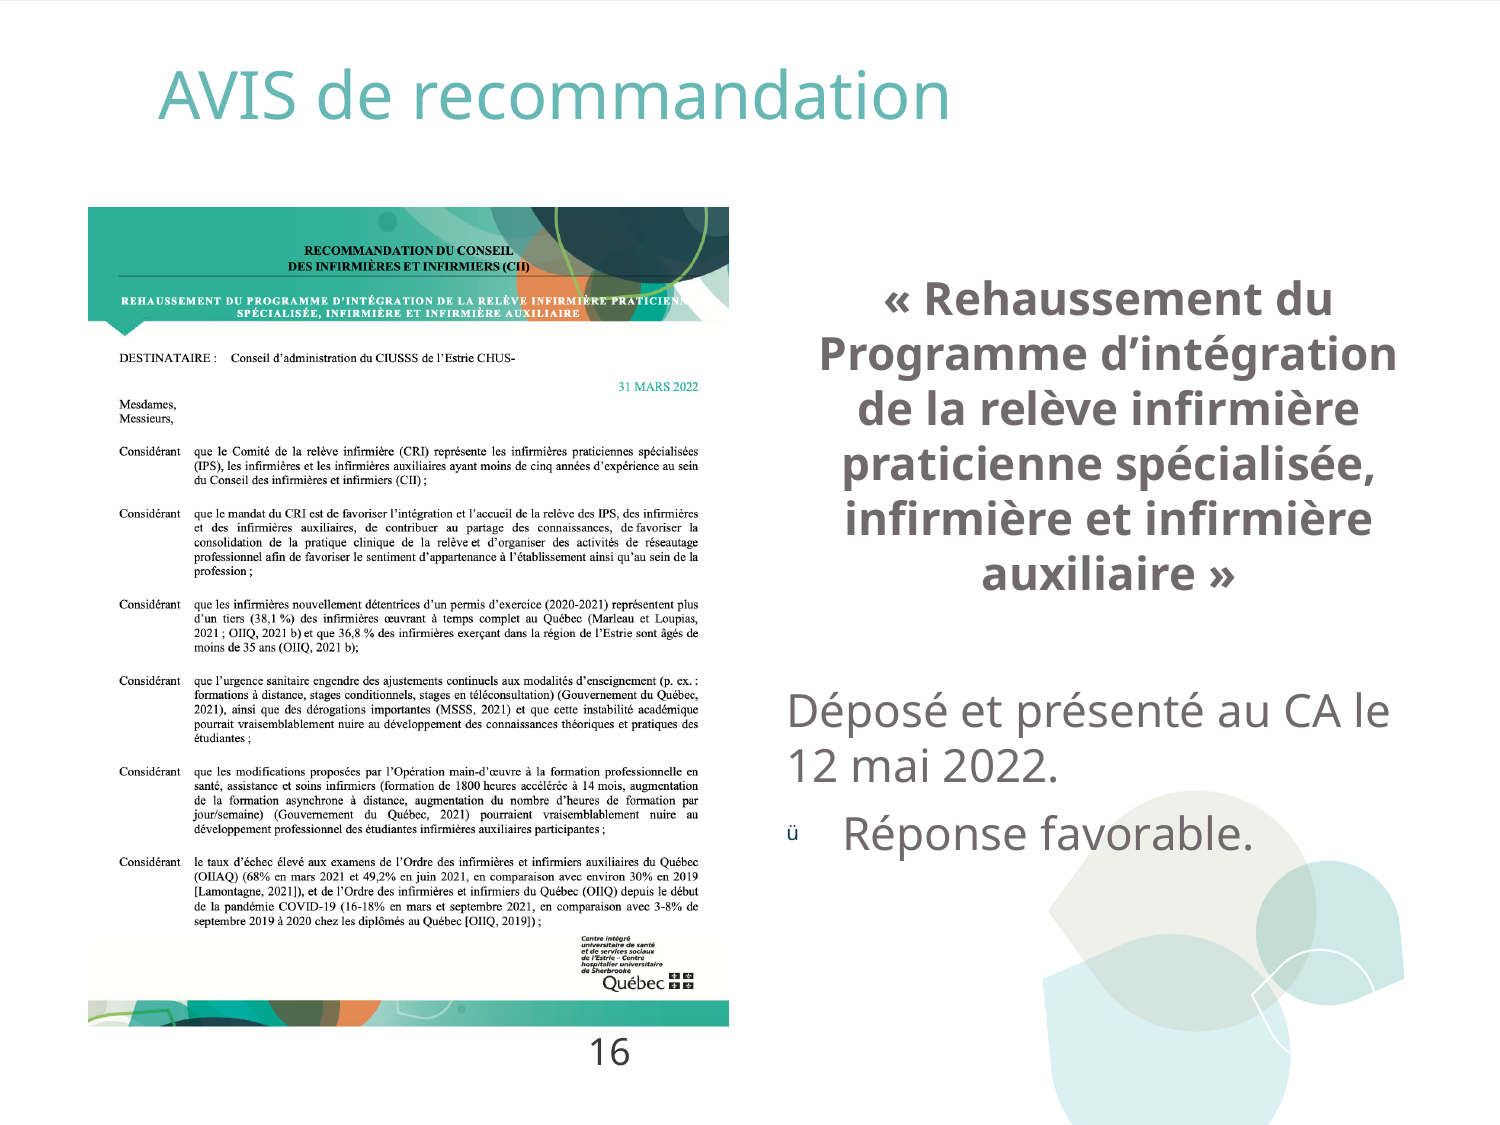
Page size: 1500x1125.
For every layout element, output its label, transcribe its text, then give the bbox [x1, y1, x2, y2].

title AVIS de recommandation [144, 45, 1447, 197]
list « Rehaussement du Programme d’intégration de la relève infirmière praticienne spécialisée, infirmière et infirmière auxiliaire » Déposé et présenté au CA le 12 mai 2022. Réponse favorable. [771, 262, 1447, 1005]
picture [0, 1, 1500, 1125]
slide_number <numéro> [572, 1023, 923, 1084]
